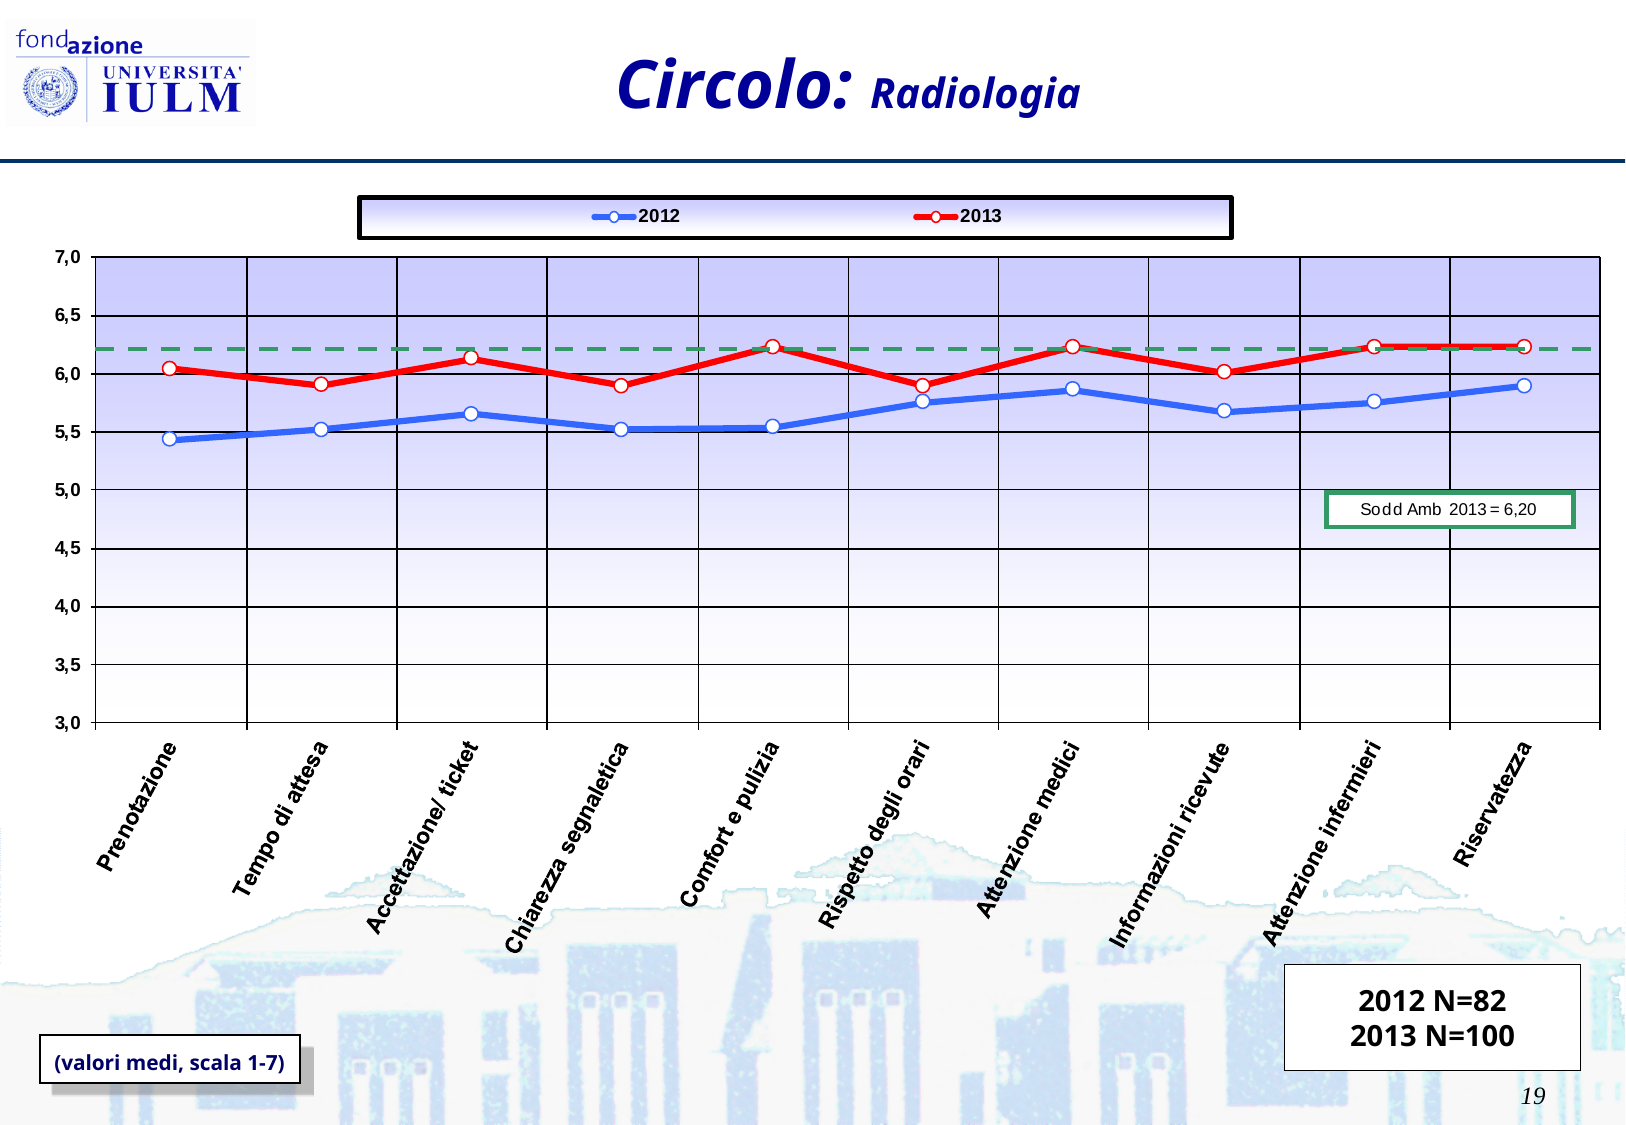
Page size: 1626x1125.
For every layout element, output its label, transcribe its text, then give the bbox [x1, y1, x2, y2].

text_box Circolo: Radiologia [304, 18, 1392, 144]
picture [8, 184, 1604, 1125]
text_box 2012 N=82 2013 N=100 [1284, 964, 1581, 1071]
picture [5, 19, 256, 127]
text_box (valori medi, scala 1-7) [39, 1034, 300, 1083]
